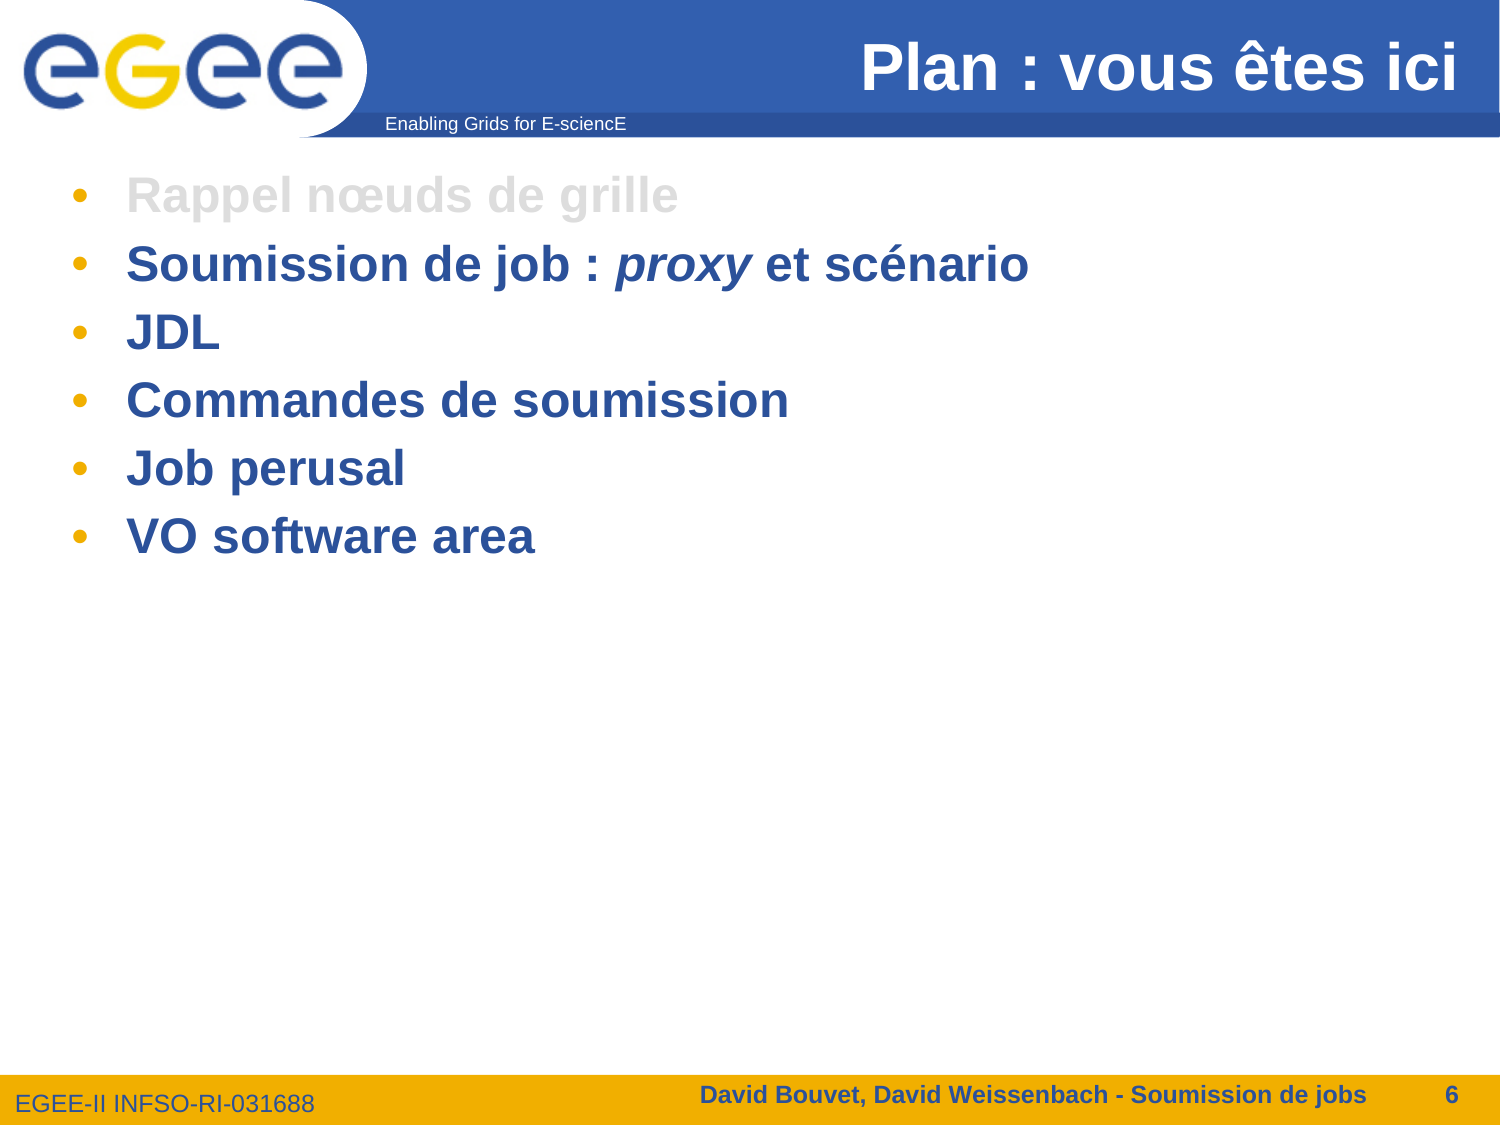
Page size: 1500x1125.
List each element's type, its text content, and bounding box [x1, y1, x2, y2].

picture [18, 30, 349, 112]
title Plan : vous êtes ici [369, 10, 1475, 124]
list Rappel nœuds de grille Soumission de job : proxy et scénario JDL Commandes de soumission Job perusal VO software area [56, 159, 1466, 1051]
